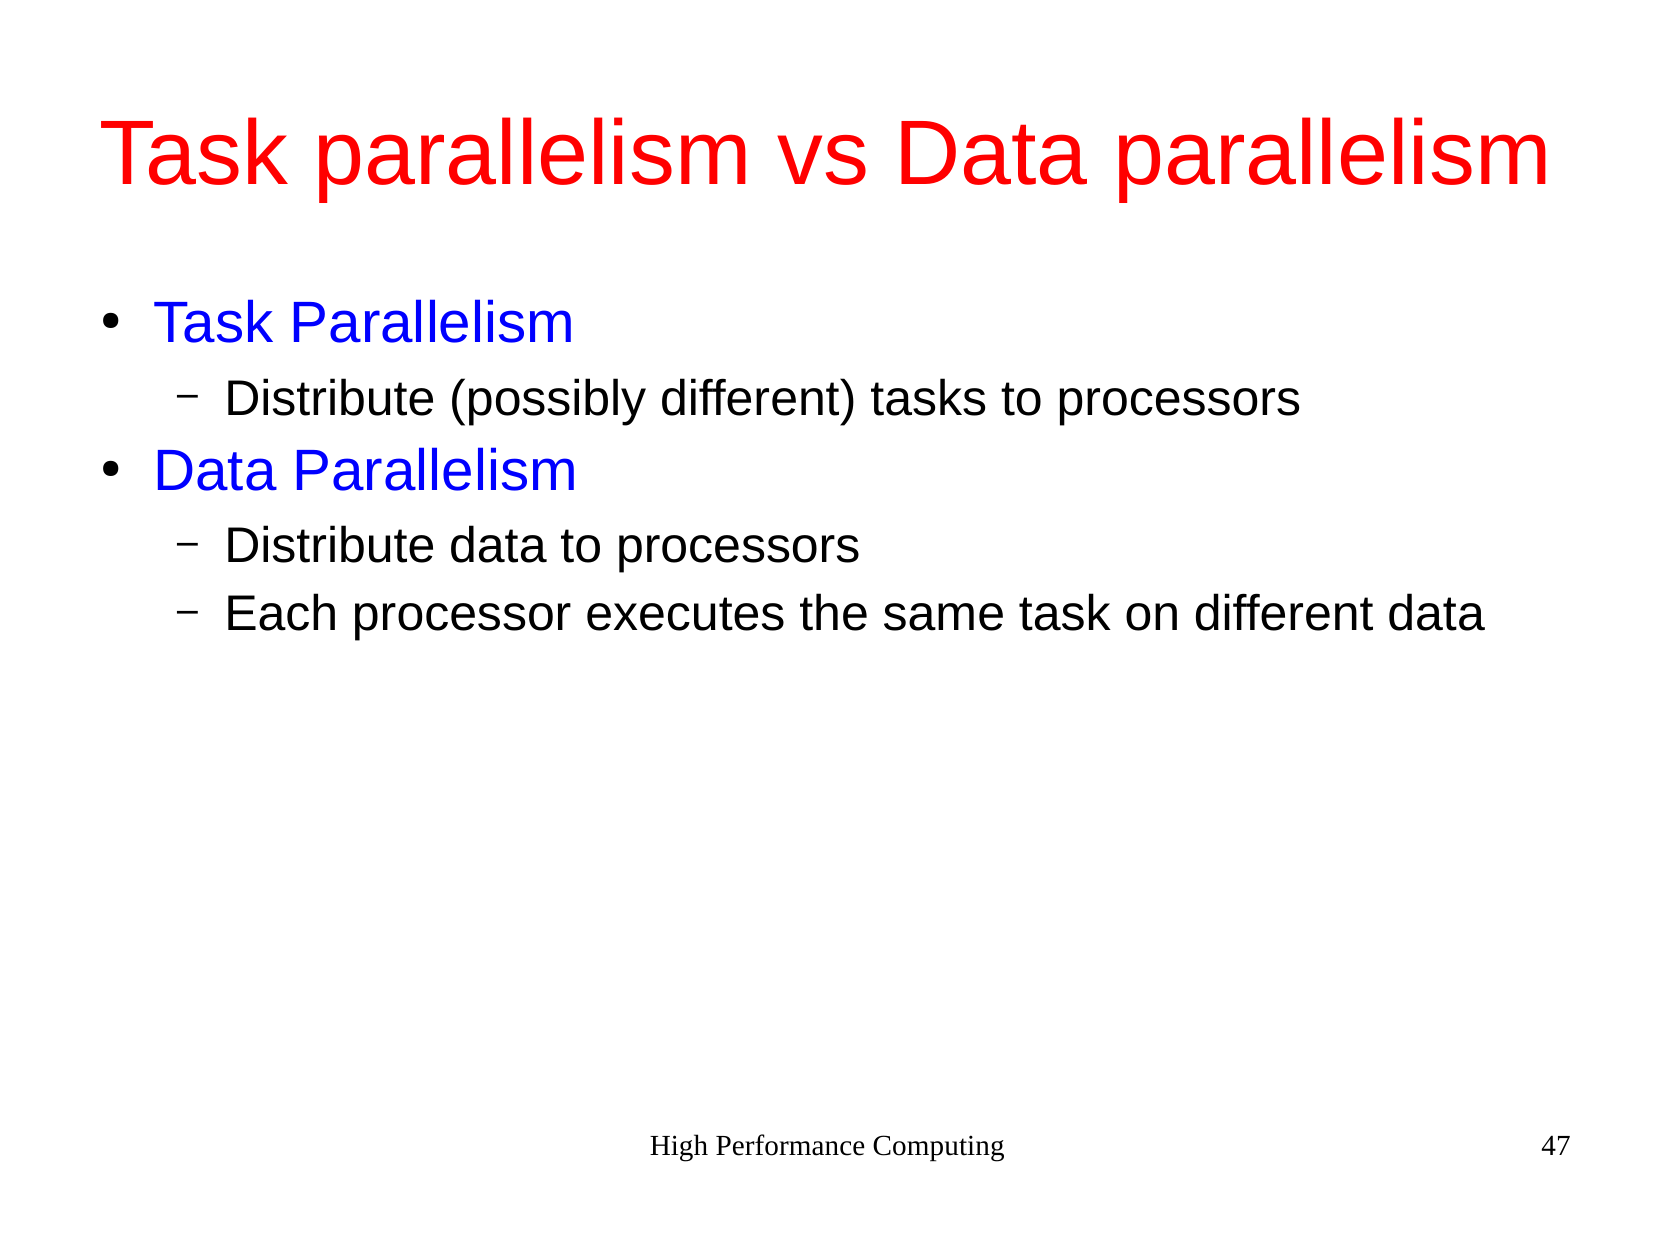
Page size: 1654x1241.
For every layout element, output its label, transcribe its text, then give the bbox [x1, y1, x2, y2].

title Task parallelism vs Data parallelism [82, 49, 1571, 257]
list Task Parallelism Distribute (possibly different) tasks to processors Data Parallelism Distribute data to processors Each processor executes the same task on different data [82, 290, 1571, 1109]
